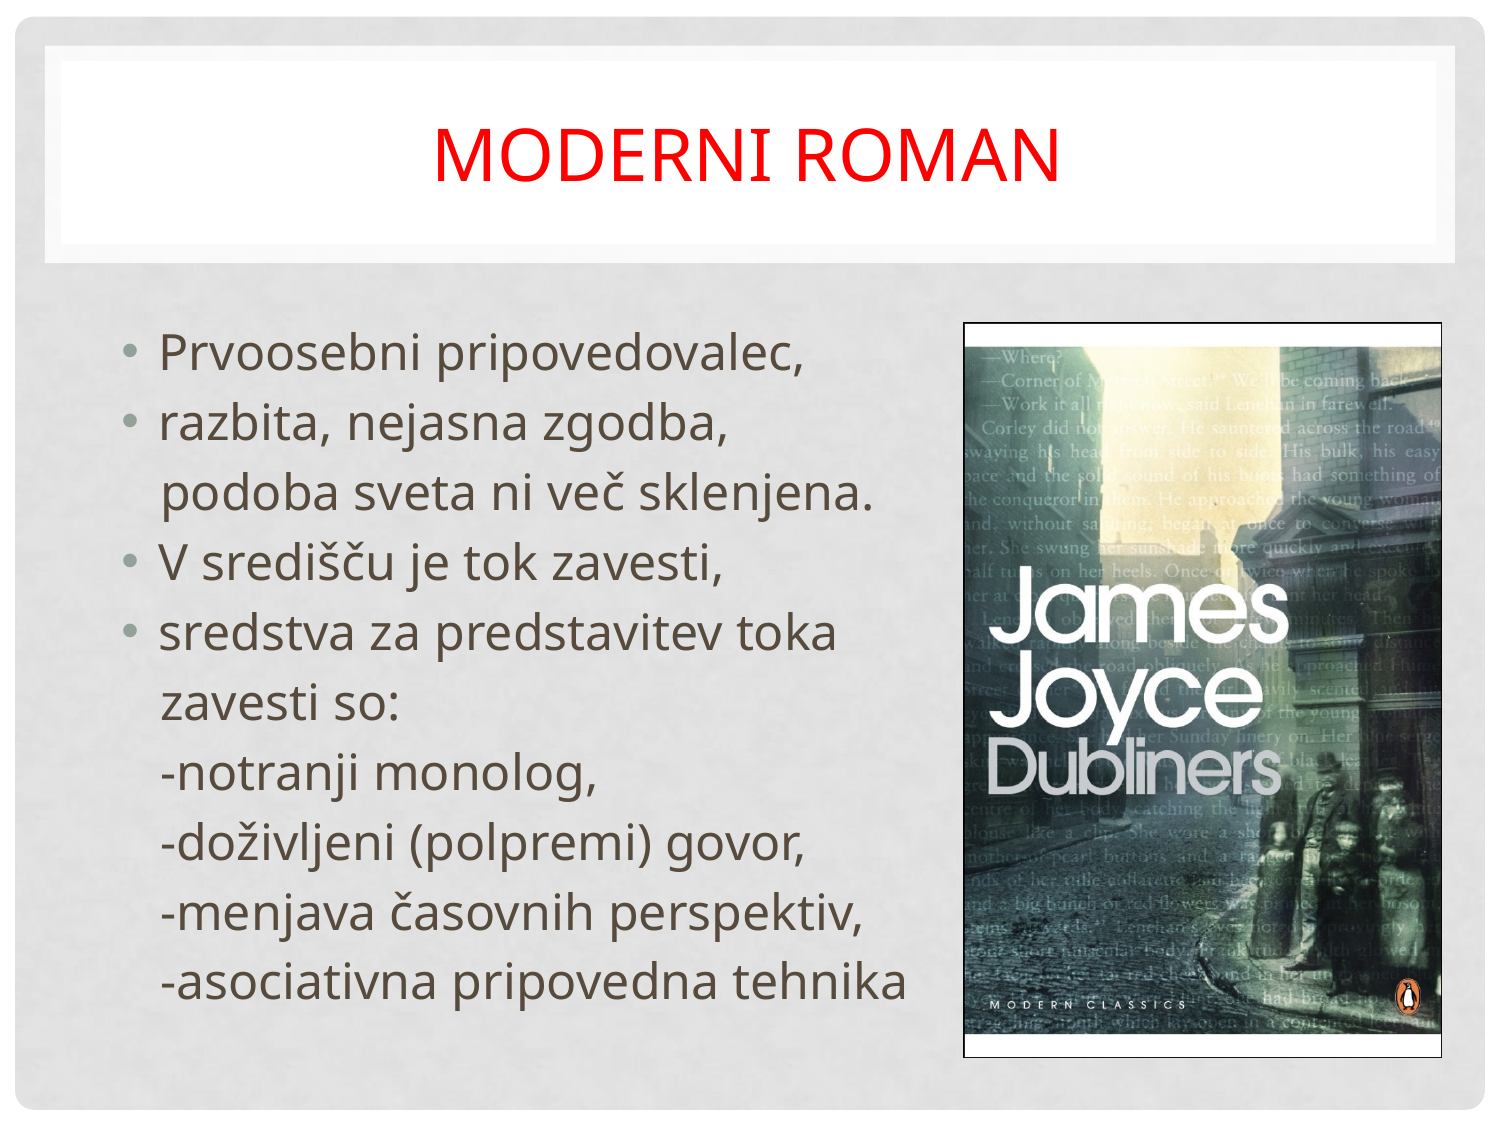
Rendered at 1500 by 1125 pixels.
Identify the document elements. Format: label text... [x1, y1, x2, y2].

picture [15, 16, 1485, 1110]
list Prvoosebni pripovedovalec, razbita, nejasna zgodba, podoba sveta ni več sklenjena. V središču je tok zavesti, sredstva za predstavitev toka zavesti so: -notranji monolog, -doživljeni (polpremi) govor, -menjava časovnih perspektiv, -asociativna pripovedna tehnika [87, 312, 1438, 1099]
title MODERNI ROMAN [69, 66, 1425, 238]
